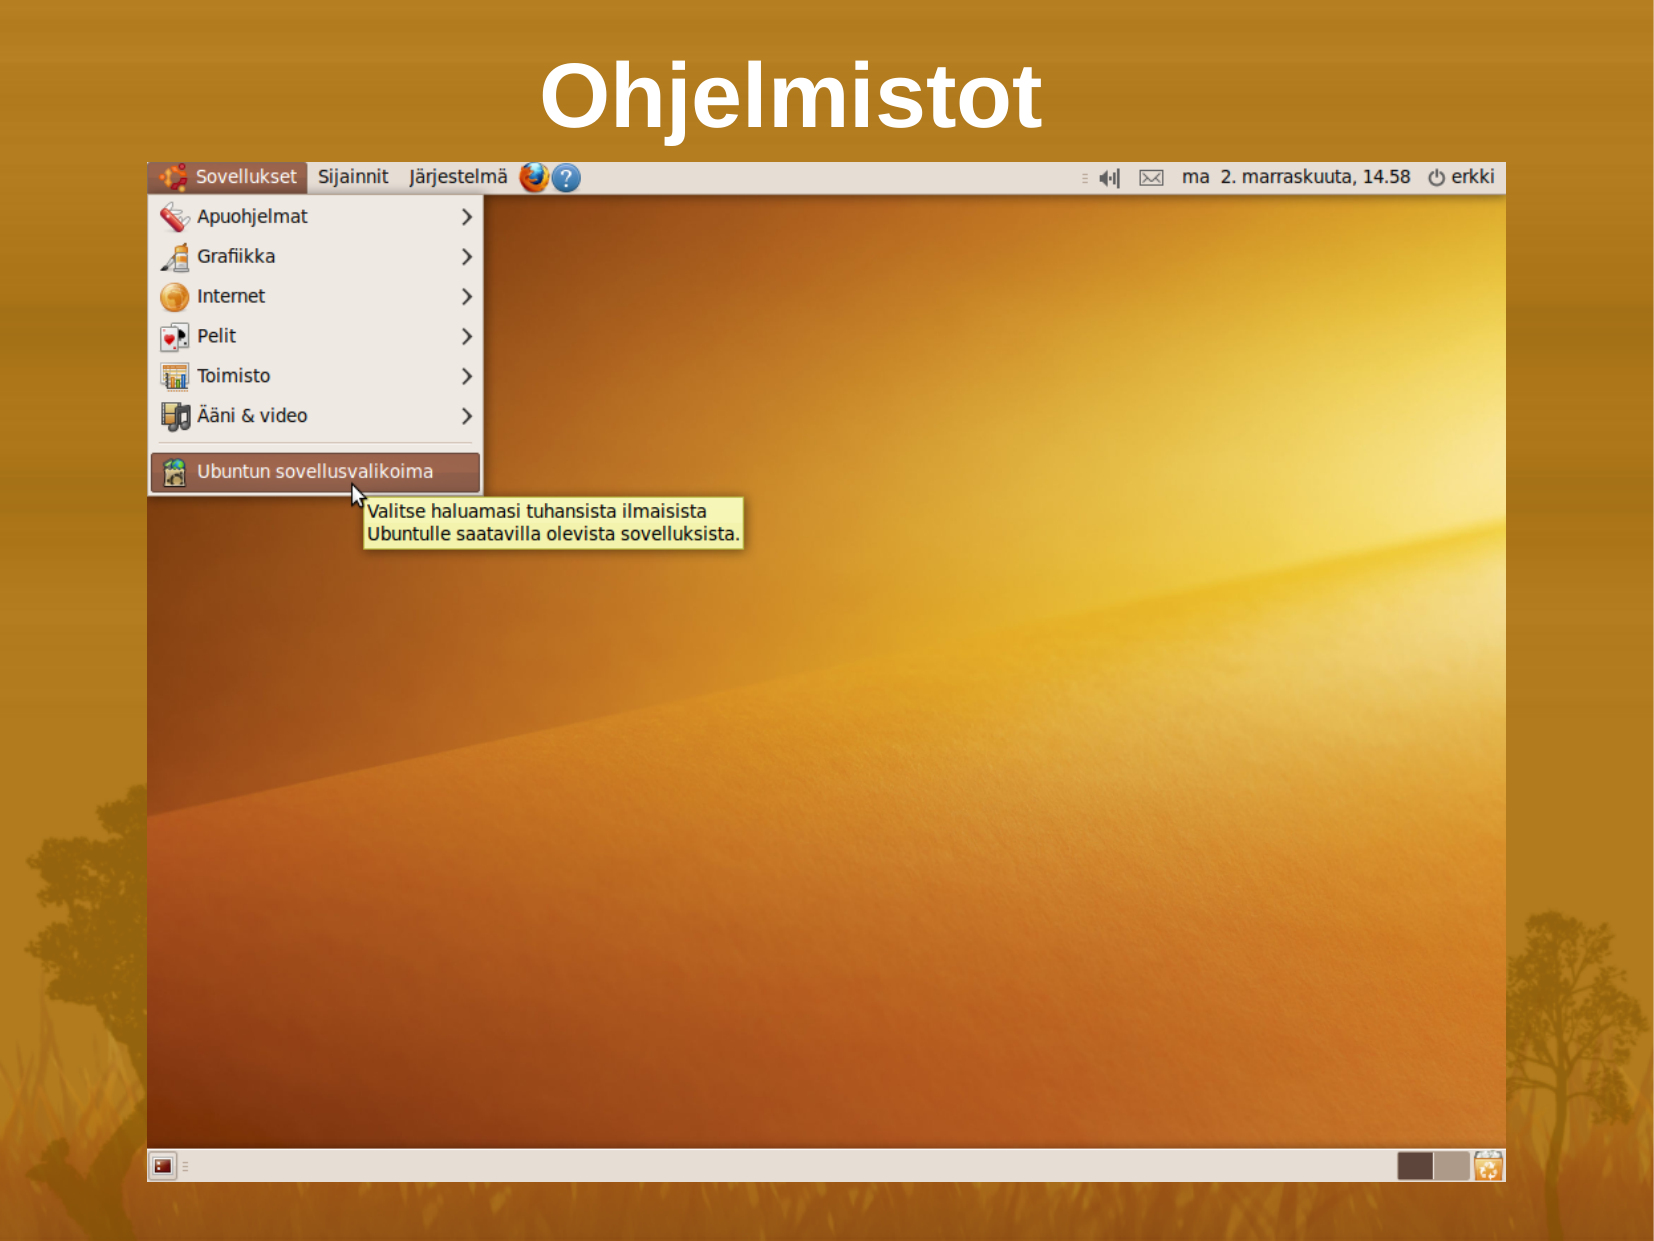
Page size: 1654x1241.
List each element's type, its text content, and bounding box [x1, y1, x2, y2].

title Ohjelmistot [47, 0, 1536, 193]
picture [0, 0, 1654, 1241]
